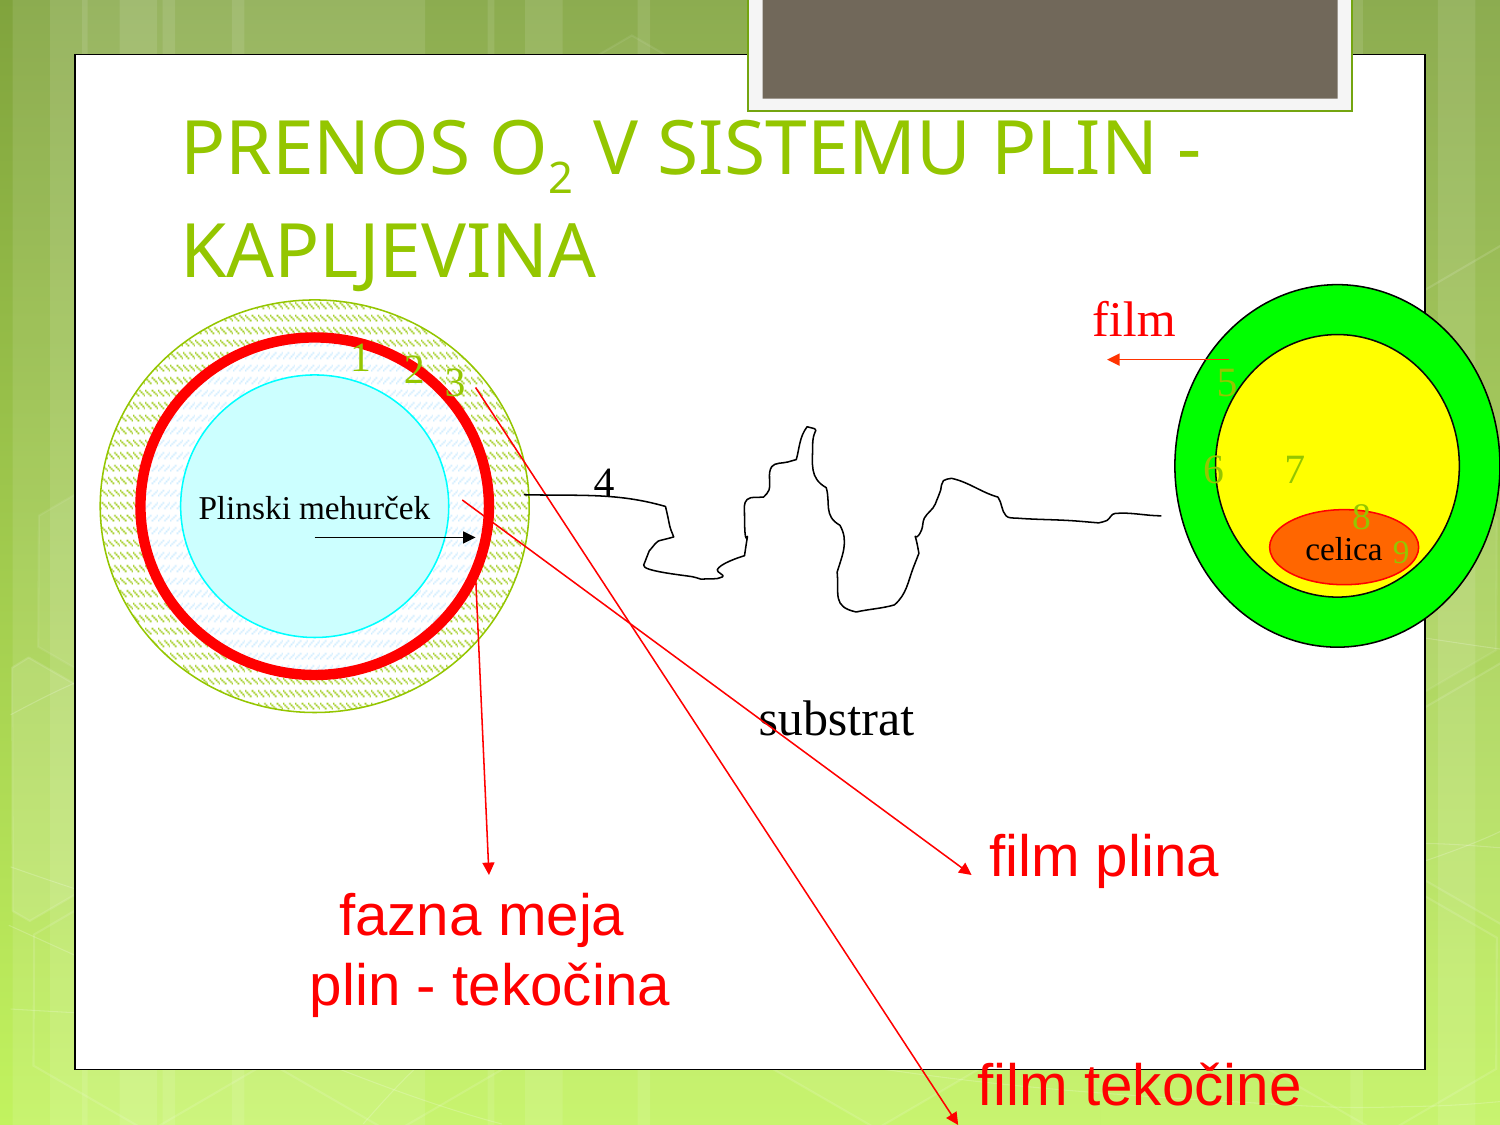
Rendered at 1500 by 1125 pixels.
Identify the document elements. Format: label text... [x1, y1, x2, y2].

text_box 3 [429, 347, 487, 413]
text_box 2 [389, 334, 460, 401]
text_box 7 [1269, 434, 1338, 501]
text_box 1 [335, 322, 399, 388]
text_box 4 [578, 447, 647, 513]
text_box substrat [814, 437, 959, 611]
text_box Plinski mehurček [180, 374, 449, 638]
text_box [487, 383, 524, 458]
text_box substrat [743, 437, 800, 504]
title PRENOS O2 V SISTEMU PLIN - KAPLJEVINA [165, 92, 1318, 300]
text_box 5 [1201, 347, 1327, 413]
text_box 8 [1337, 484, 1406, 546]
text_box substrat [743, 437, 959, 753]
text_box 6 [1188, 434, 1269, 501]
text_box substrat [743, 709, 803, 753]
text_box [1174, 284, 1500, 648]
text_box film tekočine [962, 1039, 1318, 1125]
text_box film [1077, 278, 1191, 355]
text_box celica [1269, 509, 1387, 585]
text_box fazna meja plin - tekočina [289, 869, 691, 1025]
text_box 9 [1378, 522, 1436, 578]
text_box [376, 388, 389, 396]
text_box [100, 299, 530, 713]
text_box film plina [974, 810, 1329, 897]
